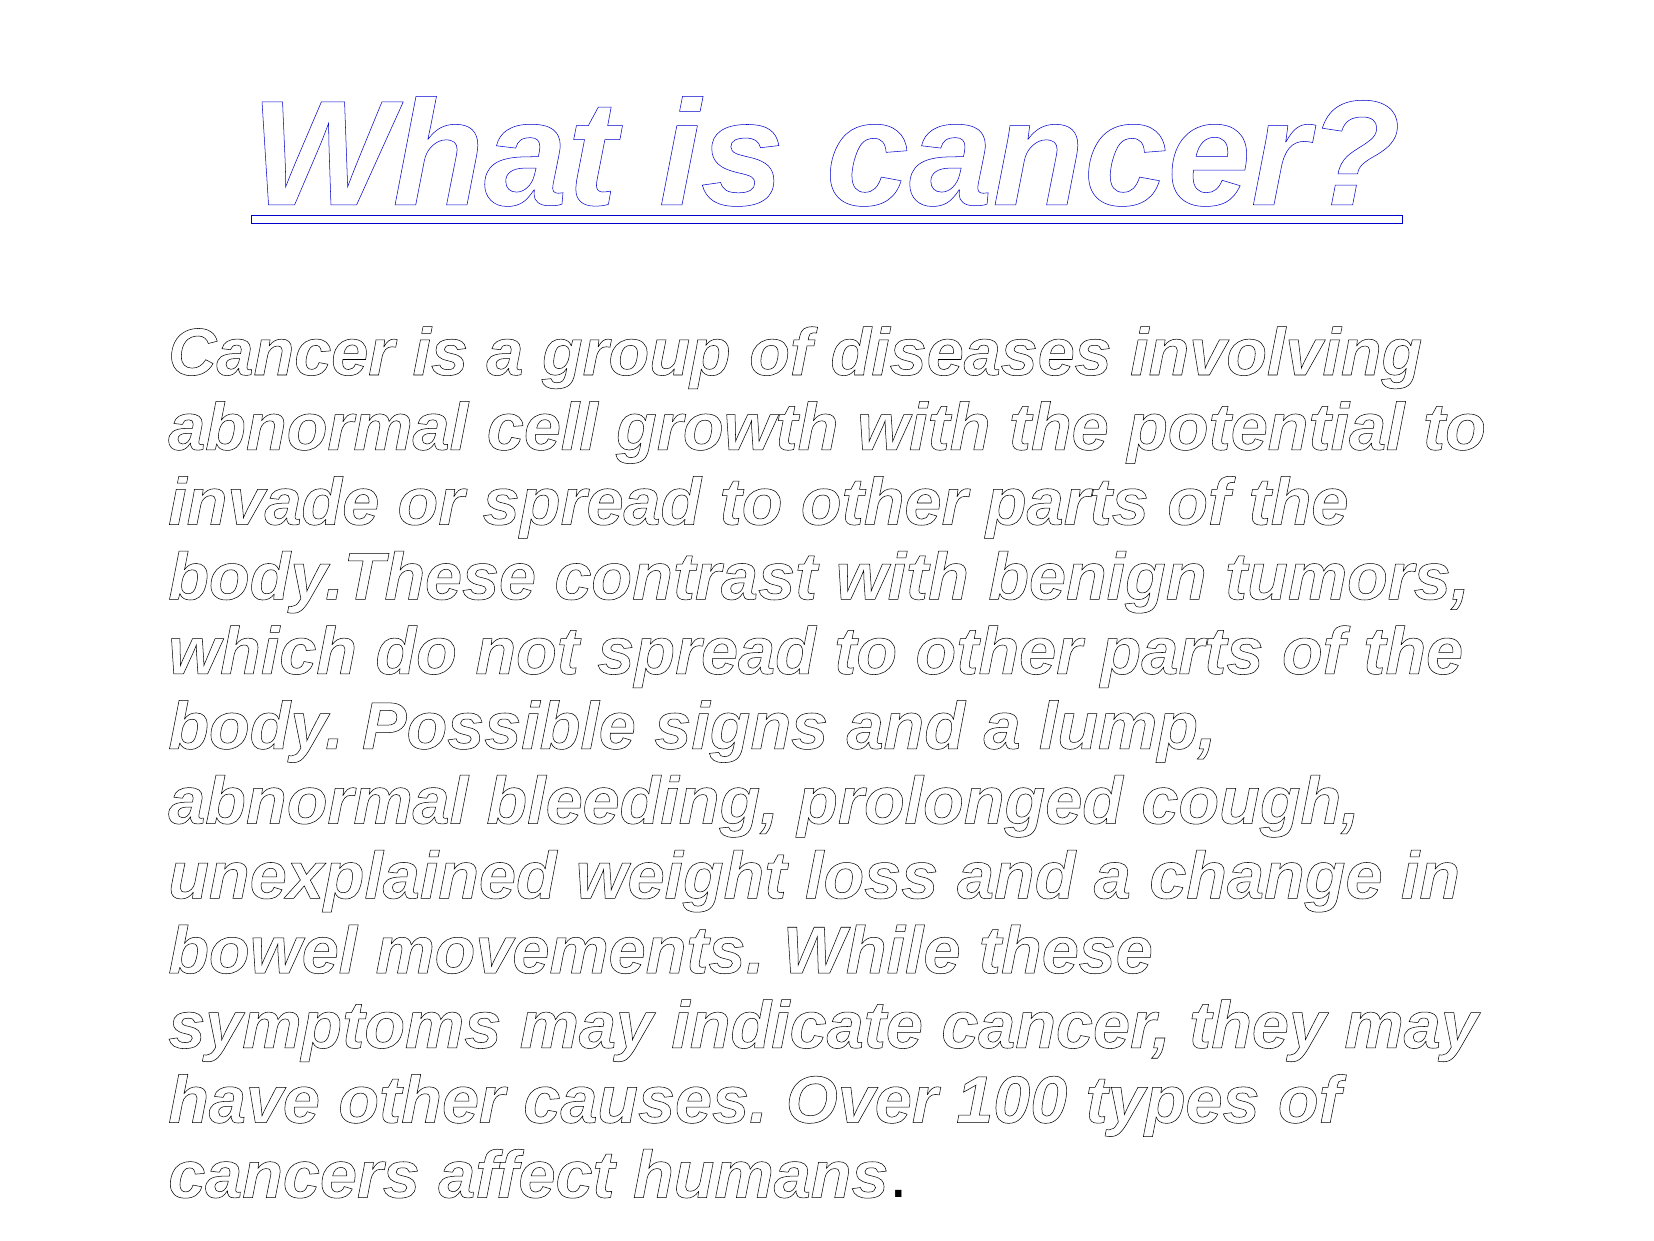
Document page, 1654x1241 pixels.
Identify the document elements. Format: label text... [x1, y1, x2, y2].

text_box Cancer is a group of diseases involving abnormal cell growth with the potential to invade or spread to other parts of the body.These contrast with benign tumors, which do not spread to other parts of the body. Possible signs and a lump, abnormal bleeding, prolonged cough, unexplained weight loss and a change in bowel movements. While these symptoms may indicate cancer, they may have other causes. Over 100 types of cancers affect humans. [153, 307, 1514, 1220]
title What is cancer? [82, 49, 1571, 257]
